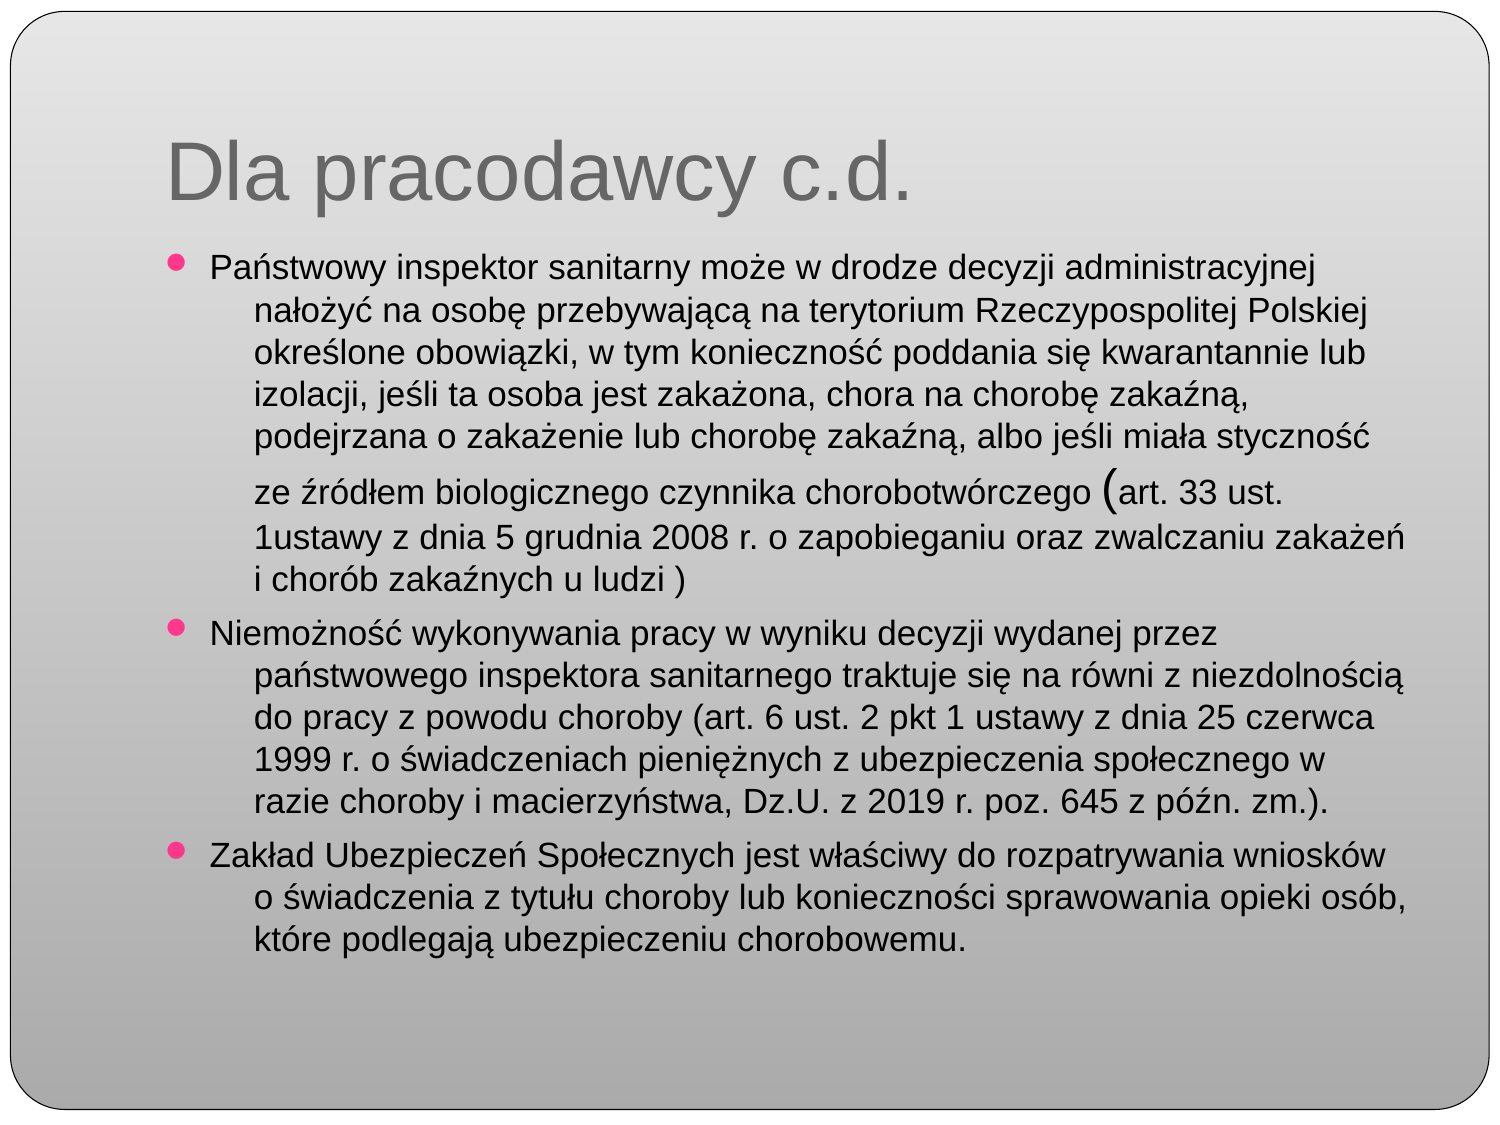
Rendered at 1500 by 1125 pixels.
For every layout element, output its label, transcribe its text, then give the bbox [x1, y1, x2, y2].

title Dla pracodawcy c.d. [150, 45, 1426, 233]
list Państwowy inspektor sanitarny może w drodze decyzji administracyjnej nałożyć na osobę przebywającą na terytorium Rzeczypospolitej Polskiej określone obowiązki, w tym konieczność poddania się kwarantannie lub izolacji, jeśli ta osoba jest zakażona, chora na chorobę zakaźną, podejrzana o zakażenie lub chorobę zakaźną, albo jeśli miała styczność ze źródłem biologicznego czynnika chorobotwórczego (art. 33 ust. 1ustawy z dnia 5 grudnia 2008 r. o zapobieganiu oraz zwalczaniu zakażeń i chorób zakaźnych u ludzi ) Niemożność wykonywania pracy w wyniku decyzji wydanej przez państwowego inspektora sanitarnego traktuje się na równi z niezdolnością do pracy z powodu choroby (art. 6 ust. 2 pkt 1 ustawy z dnia 25 czerwca 1999 r. o świadczeniach pieniężnych z ubezpieczenia społecznego w razie choroby i macierzyństwa, Dz.U. z 2019 r. poz. 645 z późn. zm.). Zakład Ubezpieczeń Społecznych jest właściwy do rozpatrywania wniosków o świadczenia z tytułu choroby lub konieczności sprawowania opieki osób, które podlegają ubezpieczeniu chorobowemu. [150, 237, 1426, 988]
